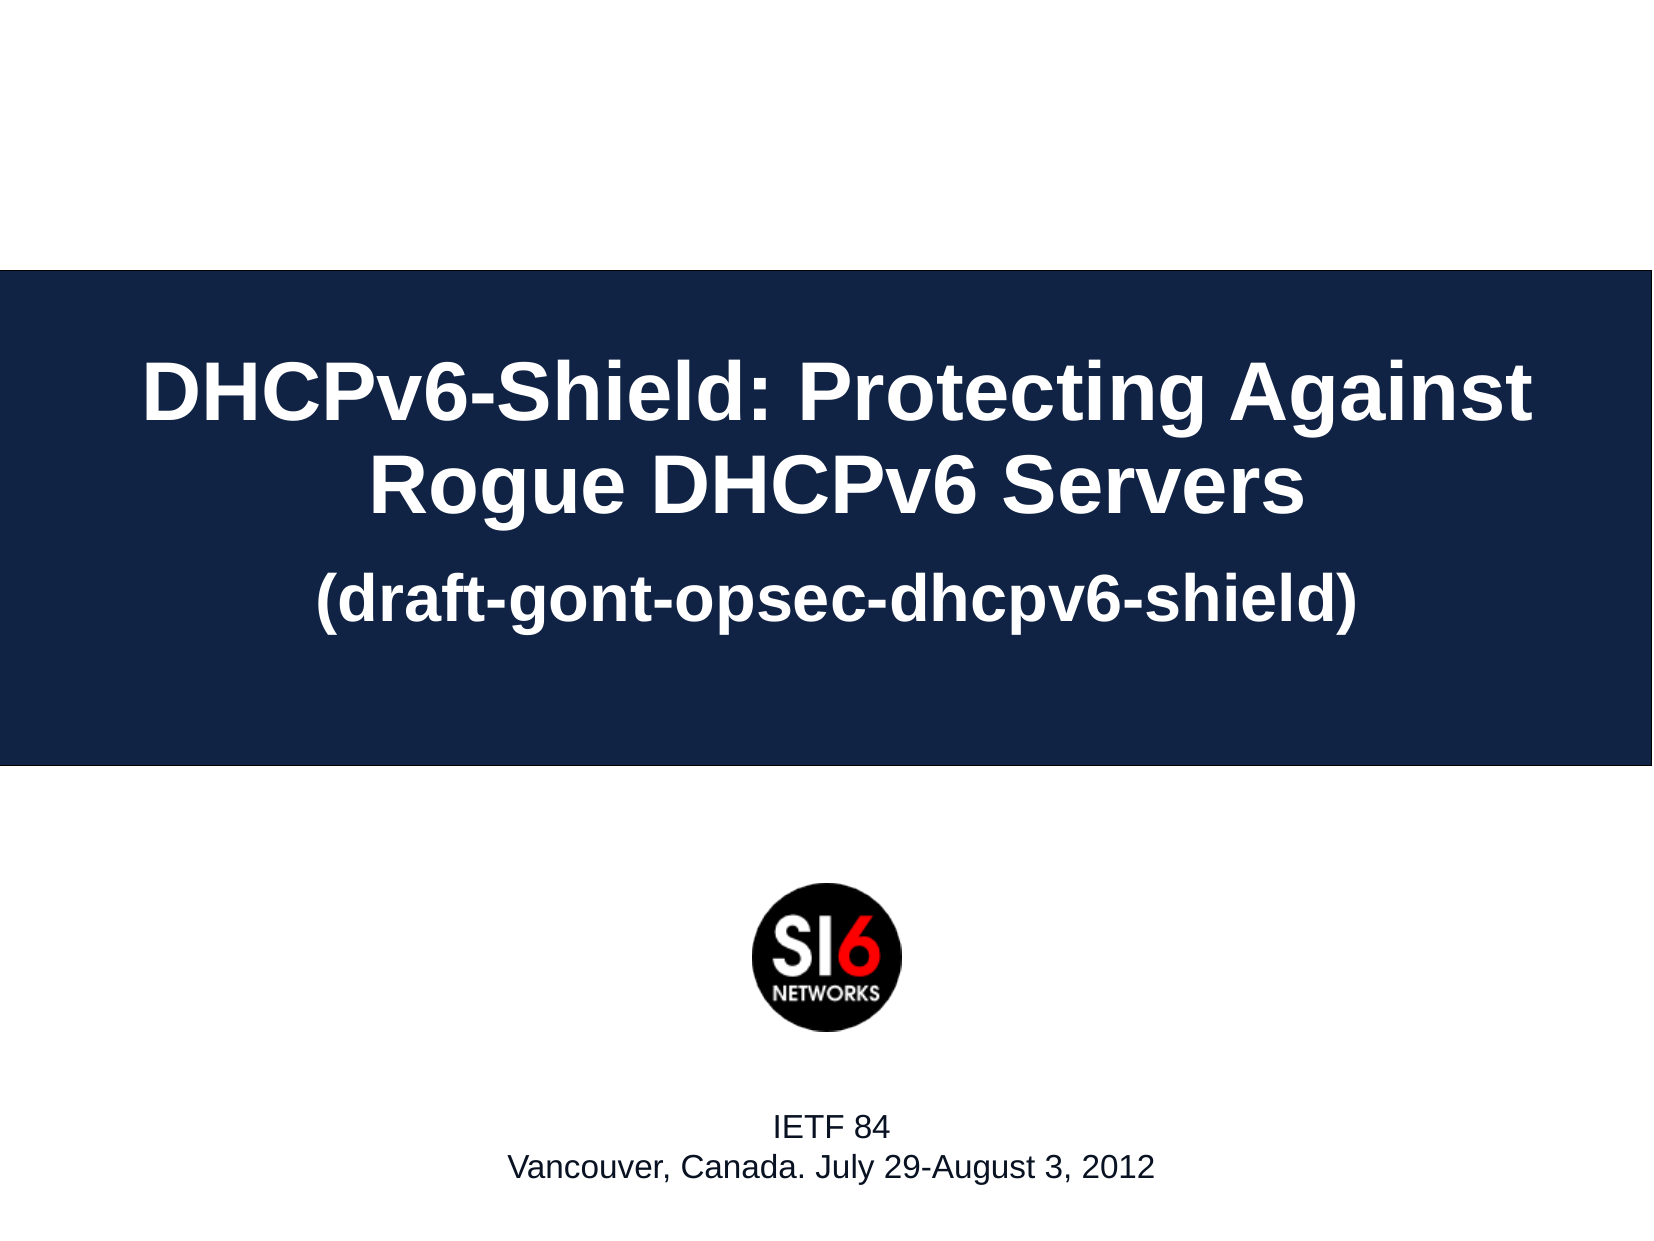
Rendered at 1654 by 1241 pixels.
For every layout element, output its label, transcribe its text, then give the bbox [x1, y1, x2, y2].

picture [752, 883, 902, 1032]
list DHCPv6-Shield: Protecting Against Rogue DHCPv6 Servers (draft-gont-opsec-dhcpv6-shield) [45, 345, 1561, 706]
list IETF 84 Vancouver, Canada. July 29-August 3, 2012 [331, 1108, 1262, 1214]
